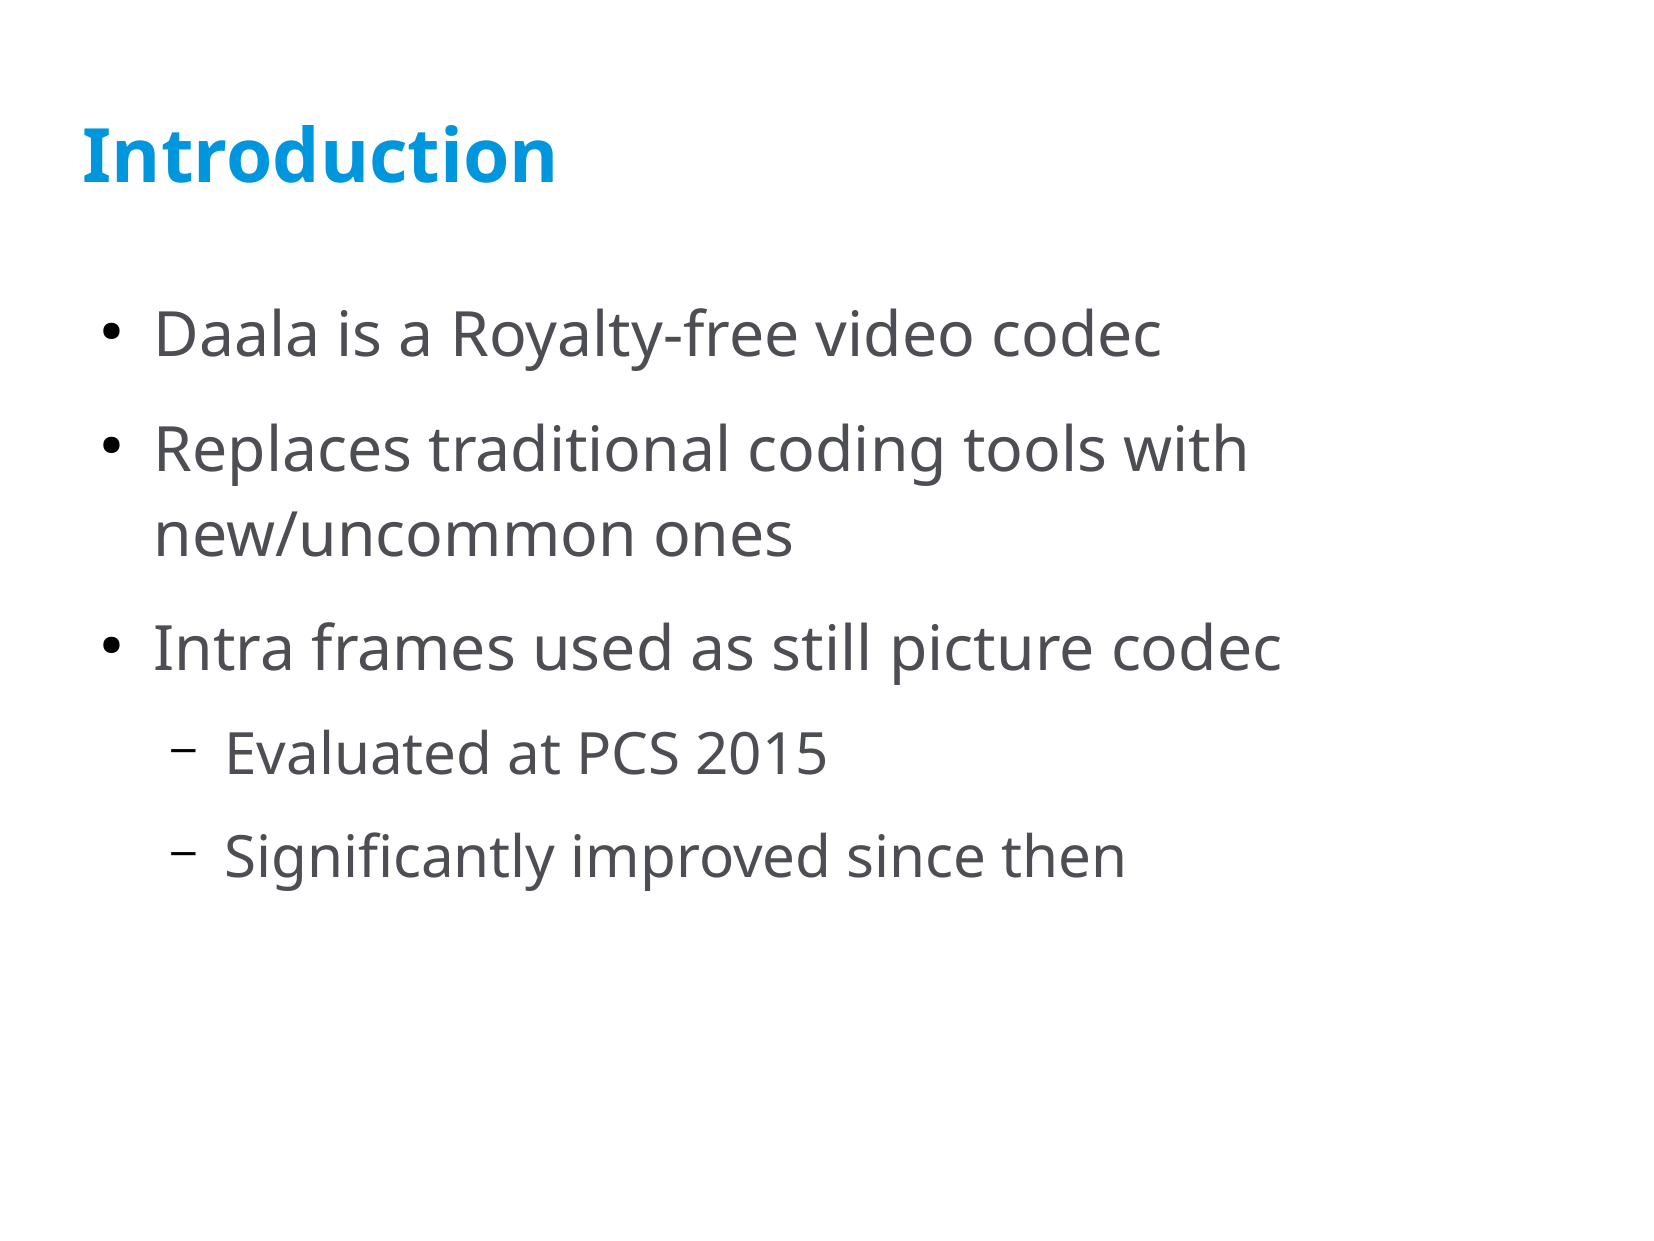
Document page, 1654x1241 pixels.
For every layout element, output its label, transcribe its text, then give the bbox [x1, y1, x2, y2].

title Introduction [82, 49, 1571, 257]
list Daala is a Royalty-free video codec Replaces traditional coding tools with new/uncommon ones Intra frames used as still picture codec Evaluated at PCS 2015 Significantly improved since then [82, 290, 1571, 1123]
